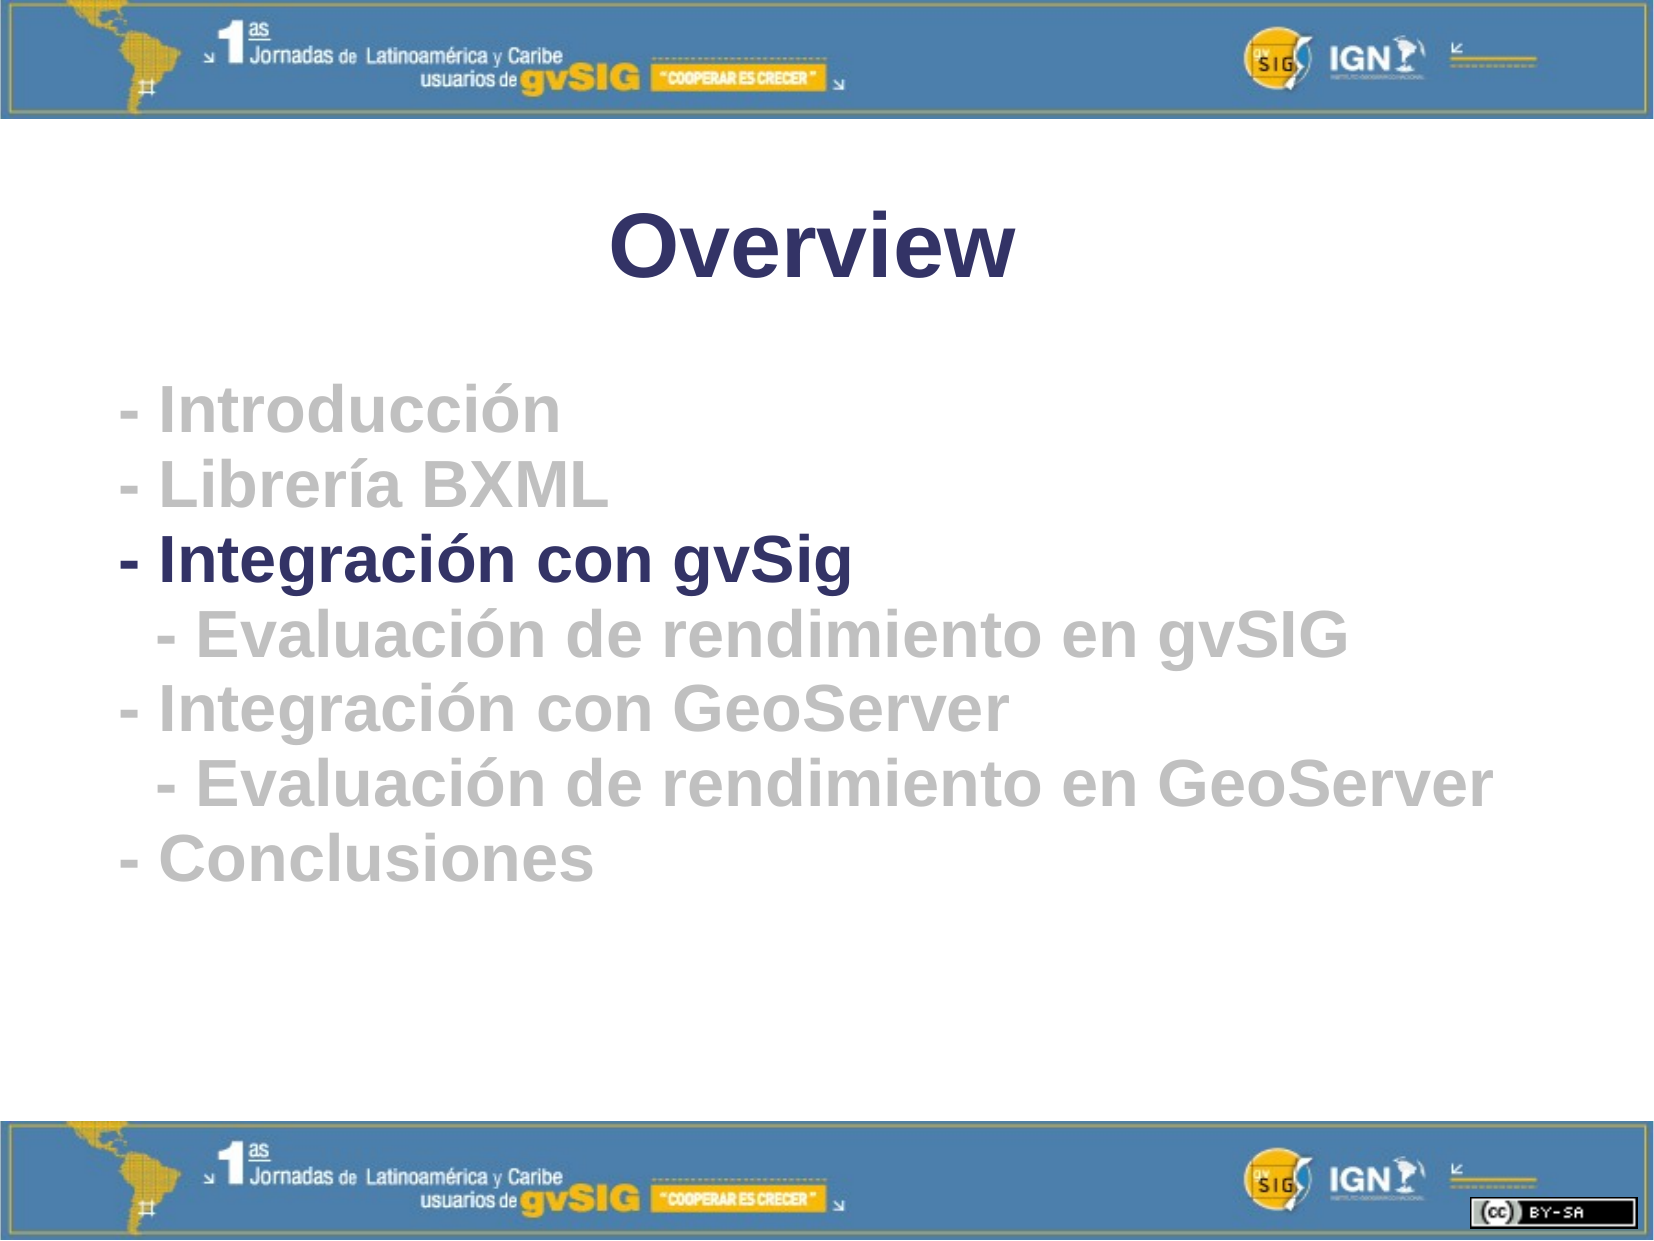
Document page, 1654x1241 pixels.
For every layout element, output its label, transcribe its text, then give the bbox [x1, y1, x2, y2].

picture [0, 1121, 1654, 1241]
text_box Overview - Introducción - Librería BXML - Integración con gvSig - Evaluación de rendimiento en gvSIG - Integración con GeoServer - Evaluación de rendimiento en GeoServer - Conclusiones [118, 118, 1506, 1123]
picture [0, 0, 1654, 119]
